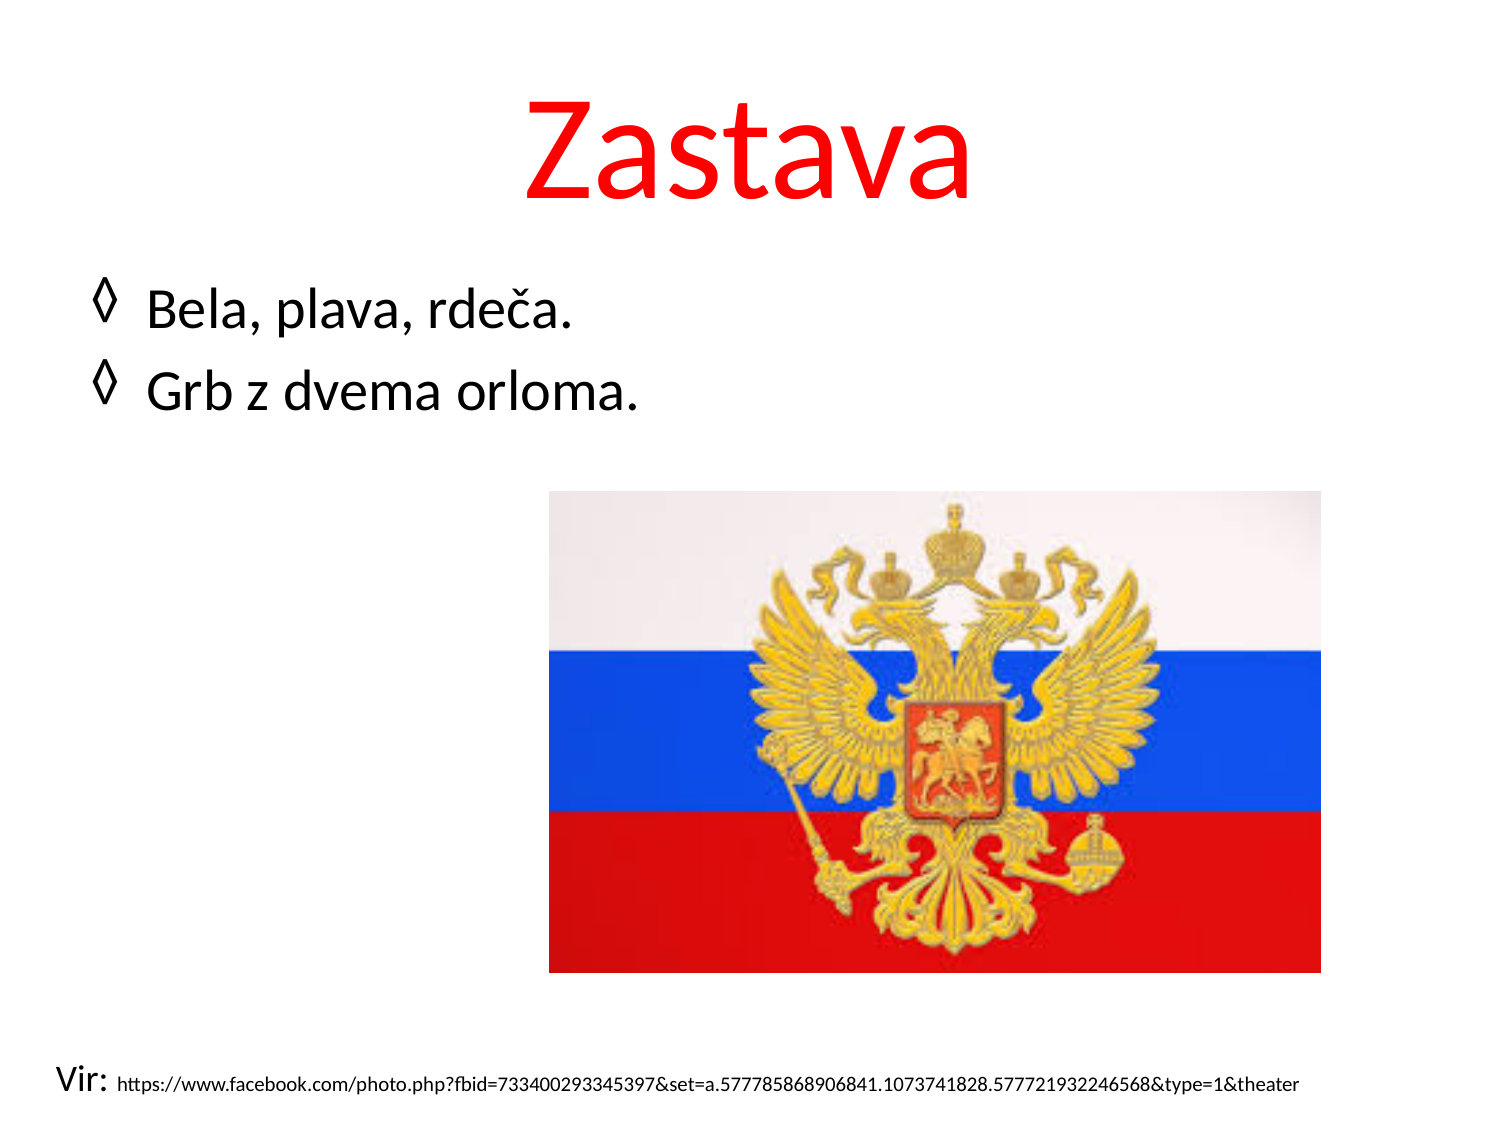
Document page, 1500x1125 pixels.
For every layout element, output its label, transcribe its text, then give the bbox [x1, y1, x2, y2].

picture [549, 491, 1321, 973]
title Zastava [75, 45, 1425, 233]
text_box Vir: https://www.facebook.com/photo.php?fbid=733400293345397&set=a.577785868906841.1073741828.577721932246568&type=1&theater [41, 1046, 1400, 1107]
list Bela, plava, rdeča. Grb z dvema orloma. [75, 262, 1425, 1005]
